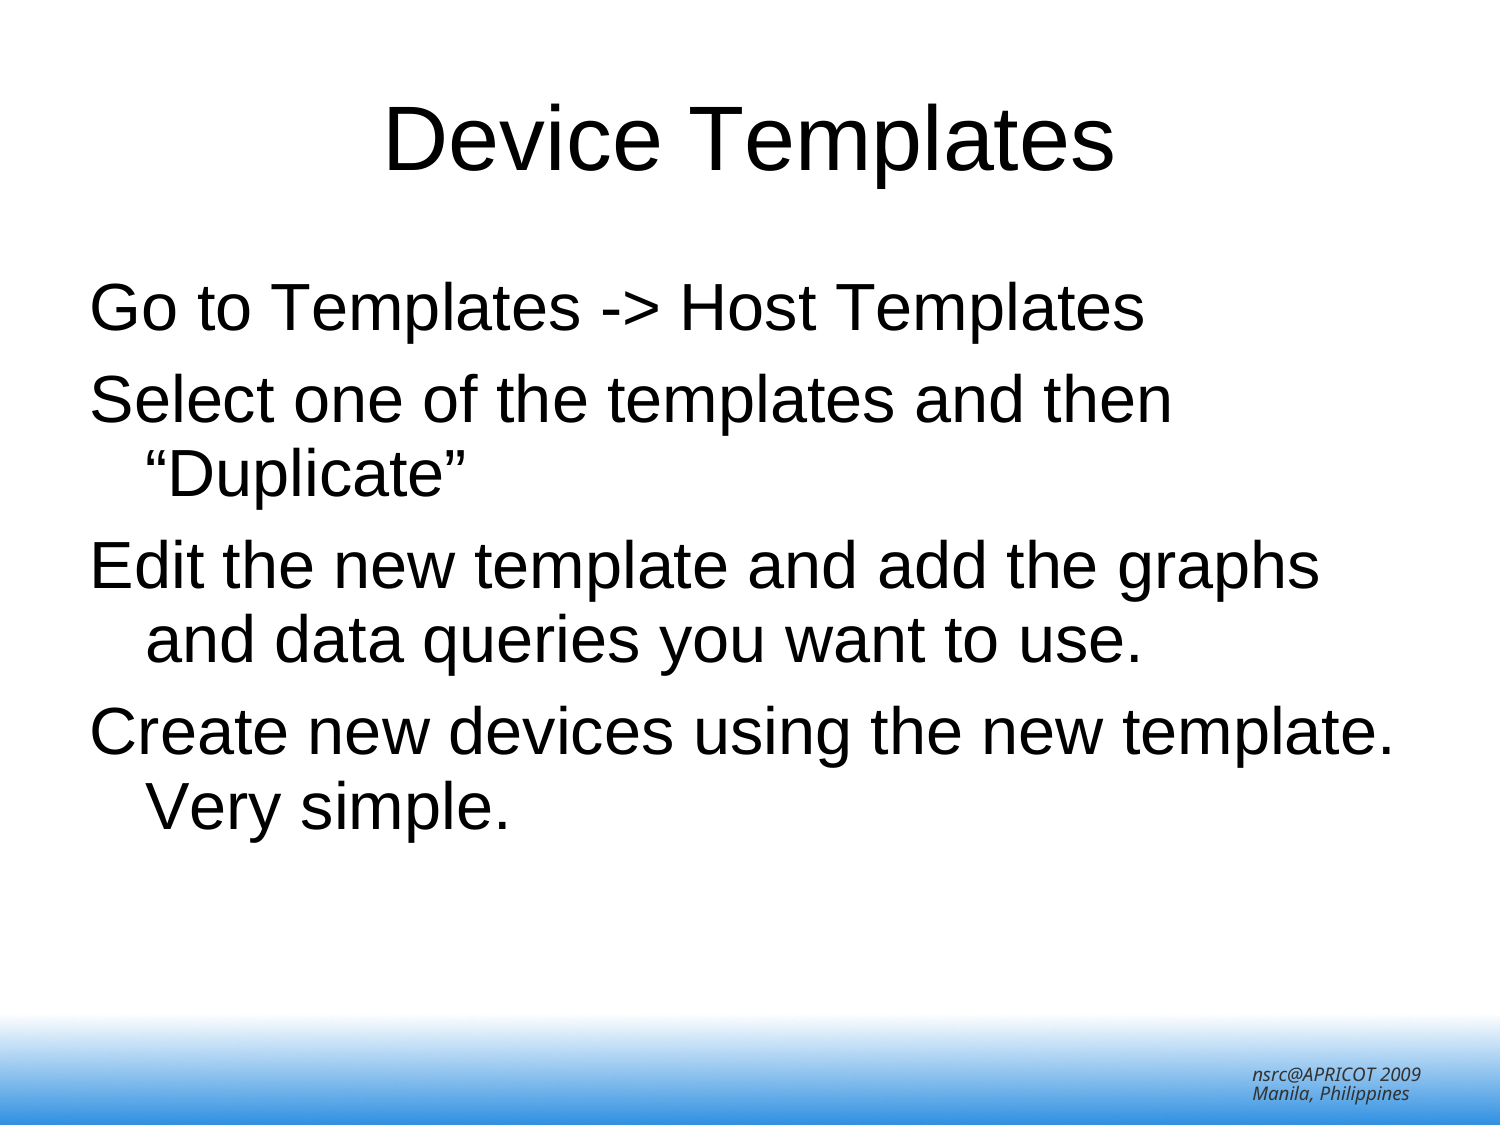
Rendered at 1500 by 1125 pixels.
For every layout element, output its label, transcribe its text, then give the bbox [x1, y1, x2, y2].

picture [0, 1012, 1500, 1125]
list Go to Templates -> Host Templates Select one of the templates and then “Duplicate” Edit the new template and add the graphs and data queries you want to use. Create new devices using the new template. Very simple. [75, 262, 1426, 1006]
title Device Templates [75, 45, 1426, 233]
